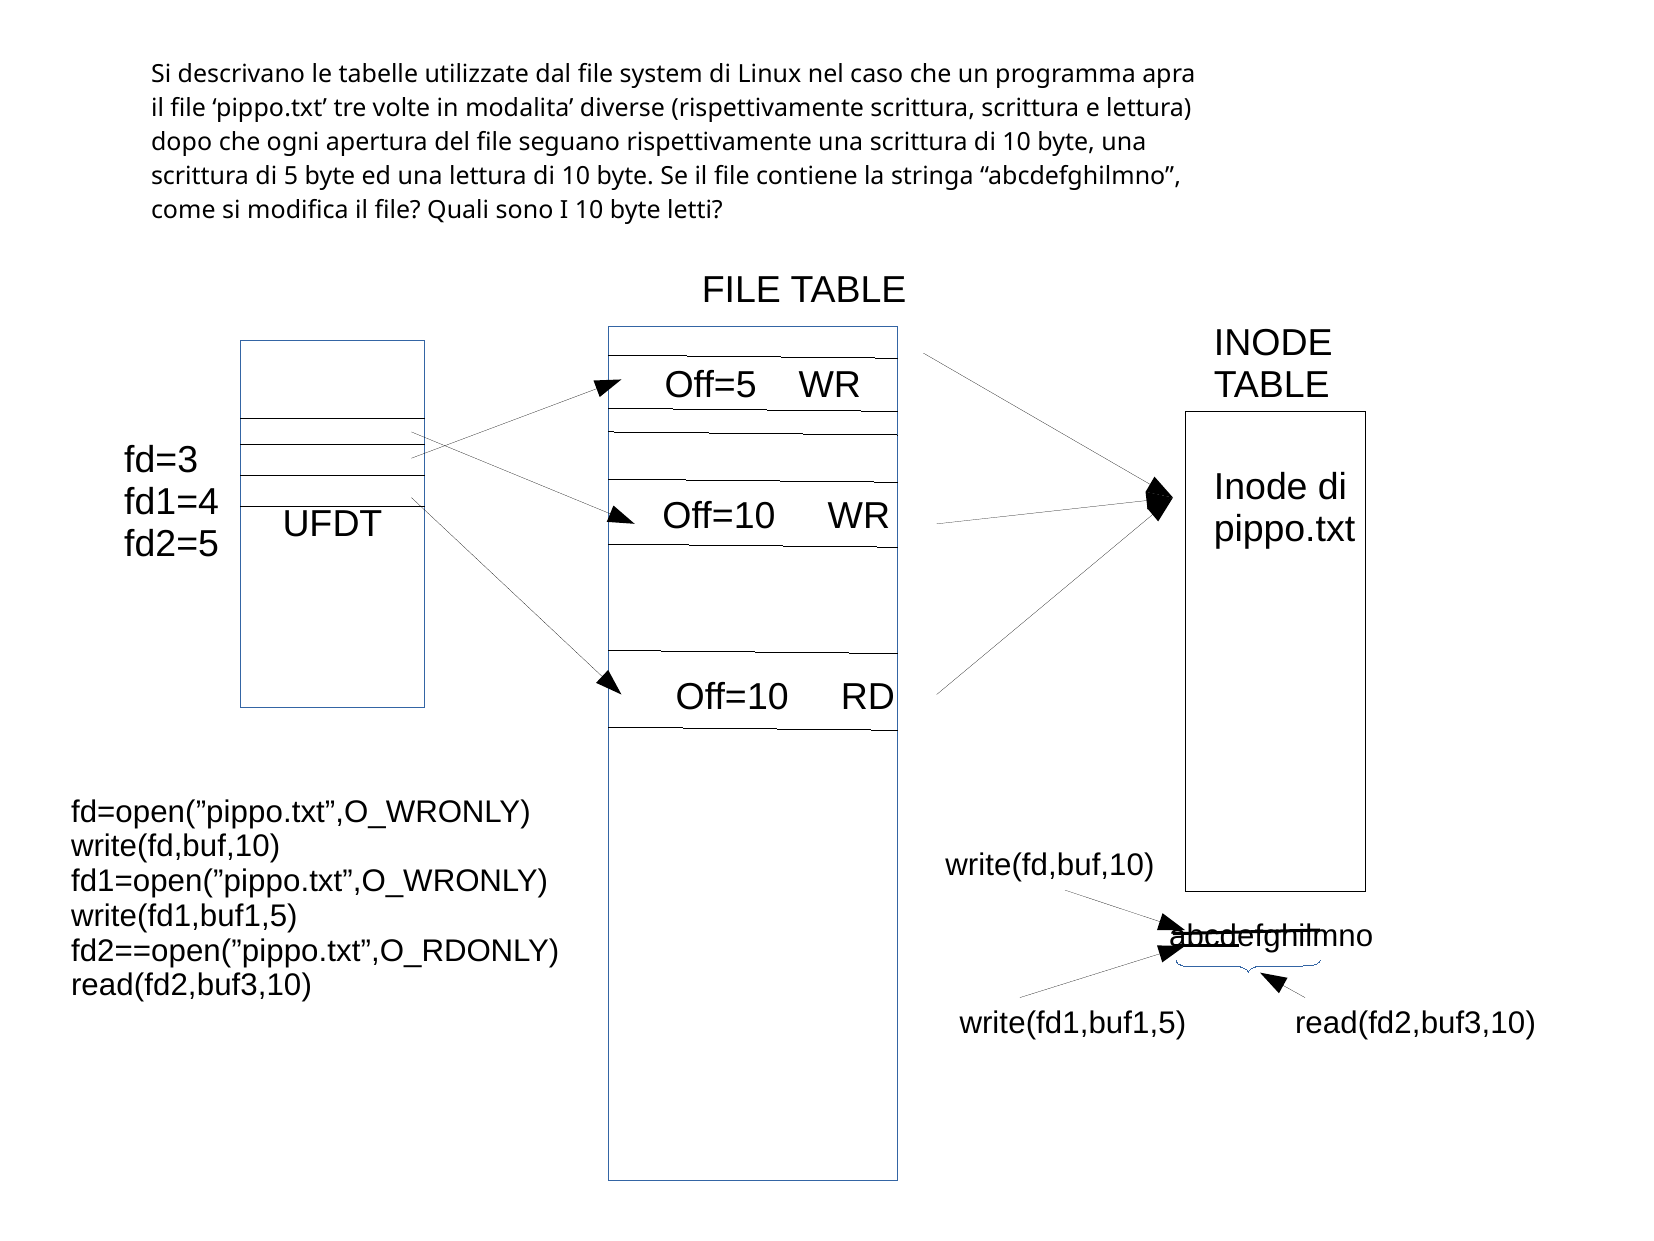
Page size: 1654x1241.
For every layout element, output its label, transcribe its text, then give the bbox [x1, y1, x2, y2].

text_box Off=5 WR [649, 355, 1044, 413]
text_box write(fd1,buf1,5) [944, 997, 1202, 1048]
text_box Off=10 RD [660, 668, 1055, 726]
text_box [1185, 411, 1366, 892]
text_box read(fd2,buf3,10) [1280, 997, 1552, 1048]
text_box UFDT [240, 445, 425, 475]
text_box abcdefghilmno [1154, 910, 1410, 997]
text_box UFDT [240, 340, 425, 418]
text_box Inode di pippo.txt [1199, 458, 1436, 558]
text_box UFDT [240, 419, 425, 444]
text_box Si descrivano le tabelle utilizzate dal file system di Linux nel caso che un programma apra il file ‘pippo.txt’ tre volte in modalita’ diverse (rispettivamente scrittura, scrittura e lettura) dopo che ogni apertura del file seguano rispettivamente una scrittura di 10 byte, una scrittura di 5 byte ed una lettura di 10 byte. Se il file contiene la stringa “abcdefghilmno”, come si modifica il file? Quali sono I 10 byte letti? [136, 48, 1306, 211]
text_box fd=3 fd1=4 fd2=5 [109, 430, 234, 572]
text_box fd=open(”pippo.txt”,O_WRONLY) write(fd,buf,10) fd1=open(”pippo.txt”,O_WRONLY) write(fd1,buf1,5) fd2==open(”pippo.txt”,O_RDONLY) read(fd2,buf3,10) [56, 786, 586, 1013]
text_box Off=10 WR [647, 487, 1042, 545]
text_box [608, 326, 898, 355]
text_box [608, 356, 649, 408]
text_box write(fd,buf,10) [930, 840, 1171, 891]
text_box INODE TABLE [1199, 313, 1411, 413]
text_box UFDT [240, 476, 425, 506]
text_box [608, 409, 898, 544]
text_box [608, 545, 898, 1181]
text_box UFDT [240, 507, 425, 708]
text_box FILE TABLE [687, 261, 922, 319]
